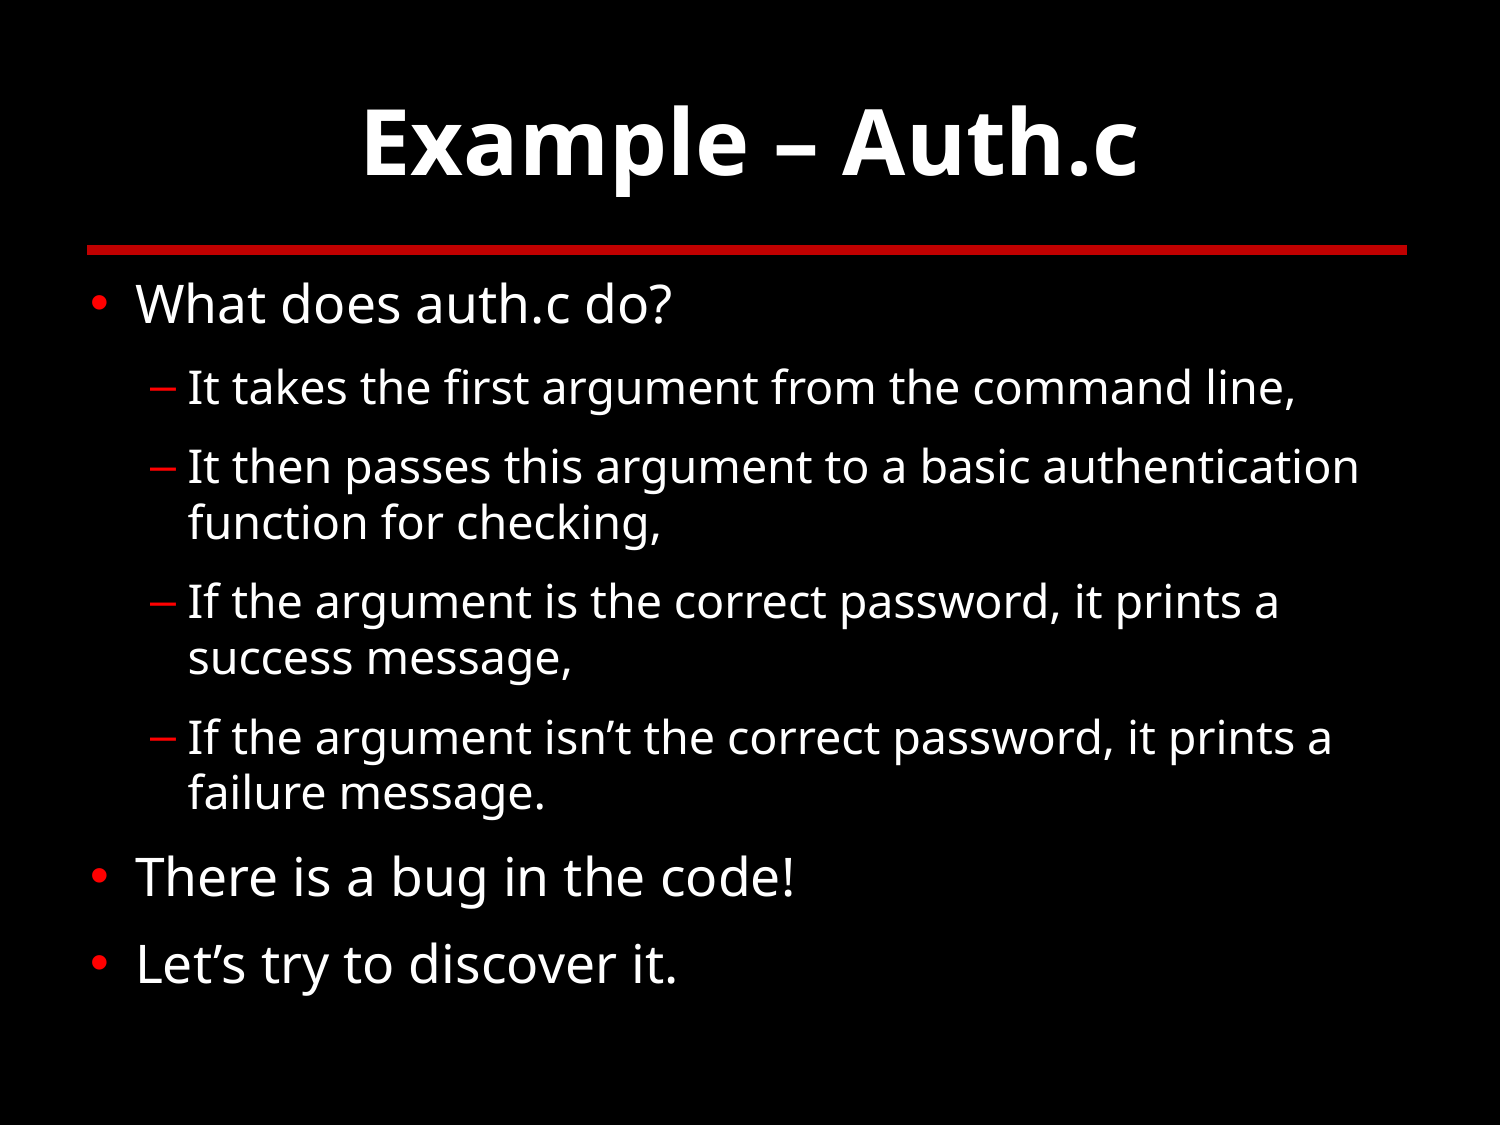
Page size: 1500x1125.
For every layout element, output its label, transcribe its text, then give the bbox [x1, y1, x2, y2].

title Example – Auth.c [75, 45, 1425, 233]
list What does auth.c do? It takes the first argument from the command line, It then passes this argument to a basic authentication function for checking, If the argument is the correct password, it prints a success message, If the argument isn’t the correct password, it prints a failure message. There is a bug in the code! Let’s try to discover it. [75, 262, 1425, 1005]
